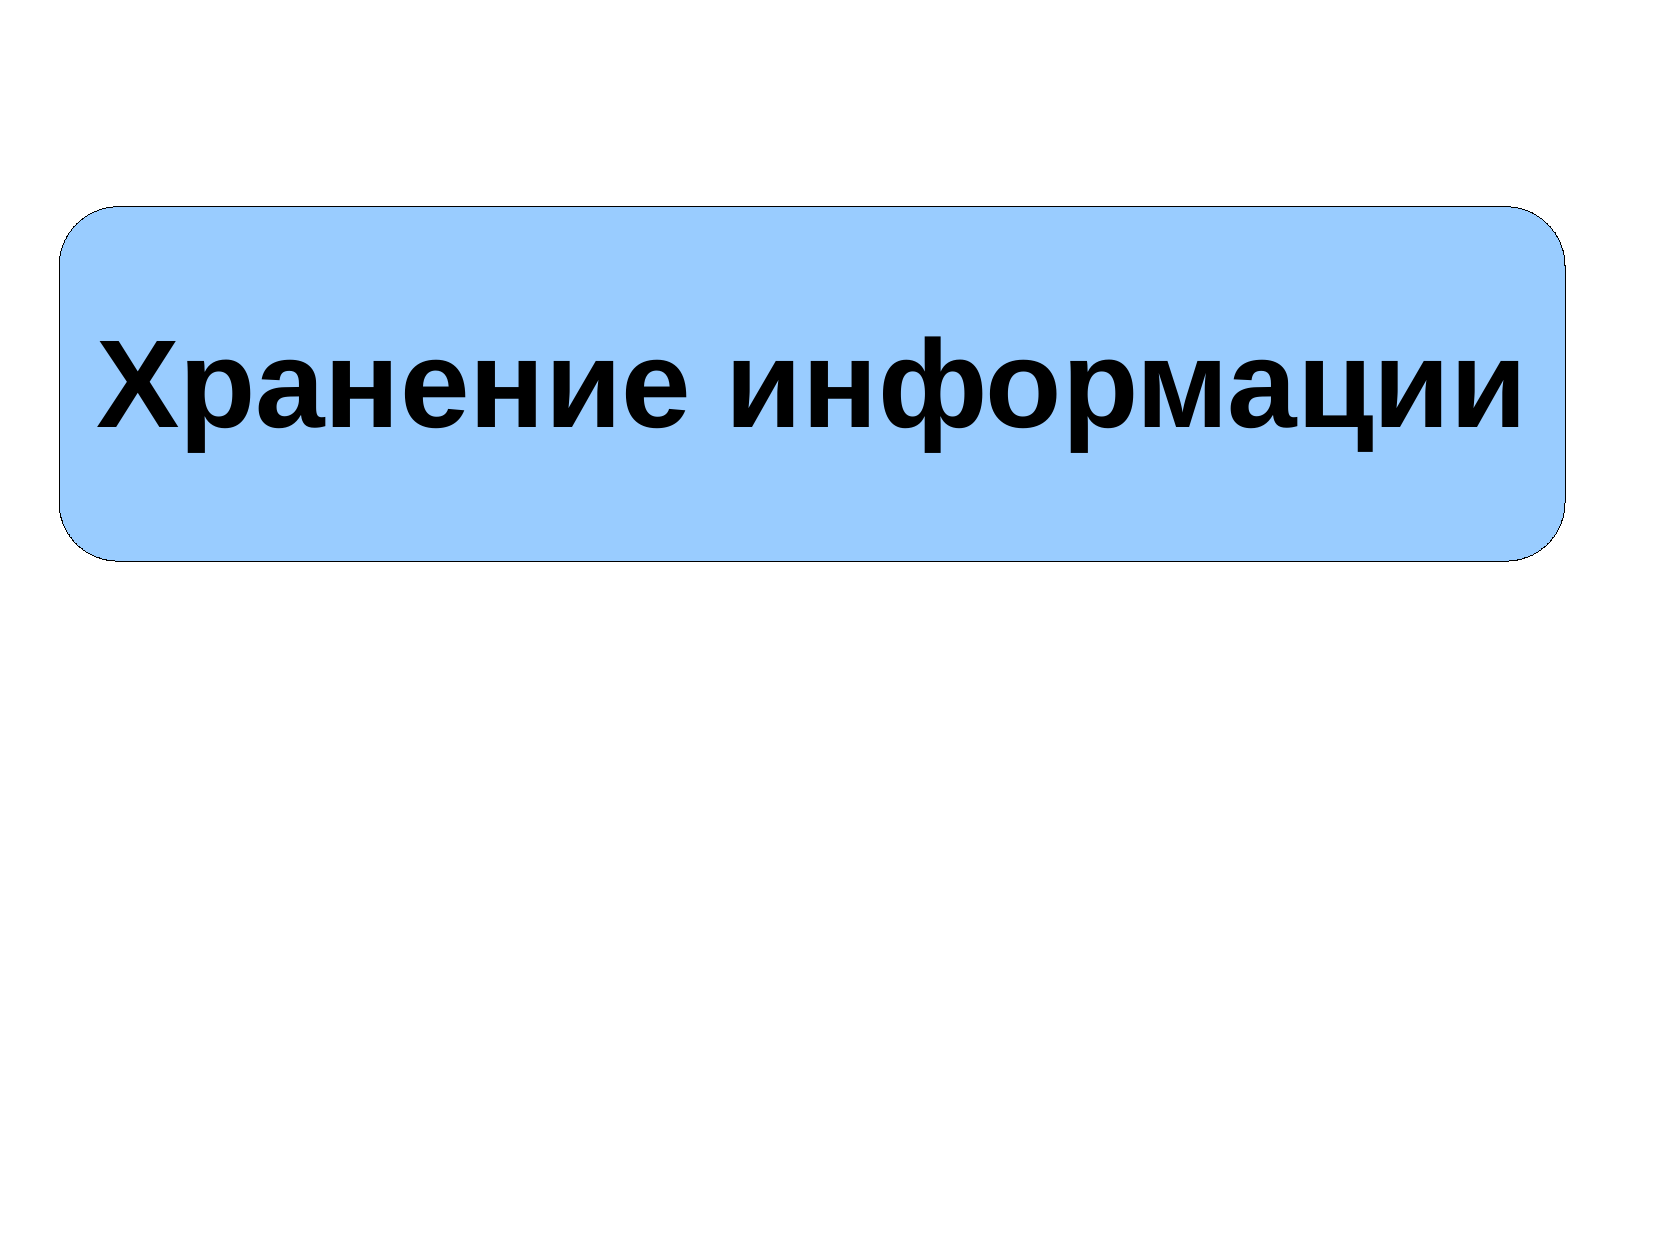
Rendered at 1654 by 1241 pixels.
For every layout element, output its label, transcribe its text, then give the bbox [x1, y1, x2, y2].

text_box Хранение информации [59, 206, 1566, 562]
